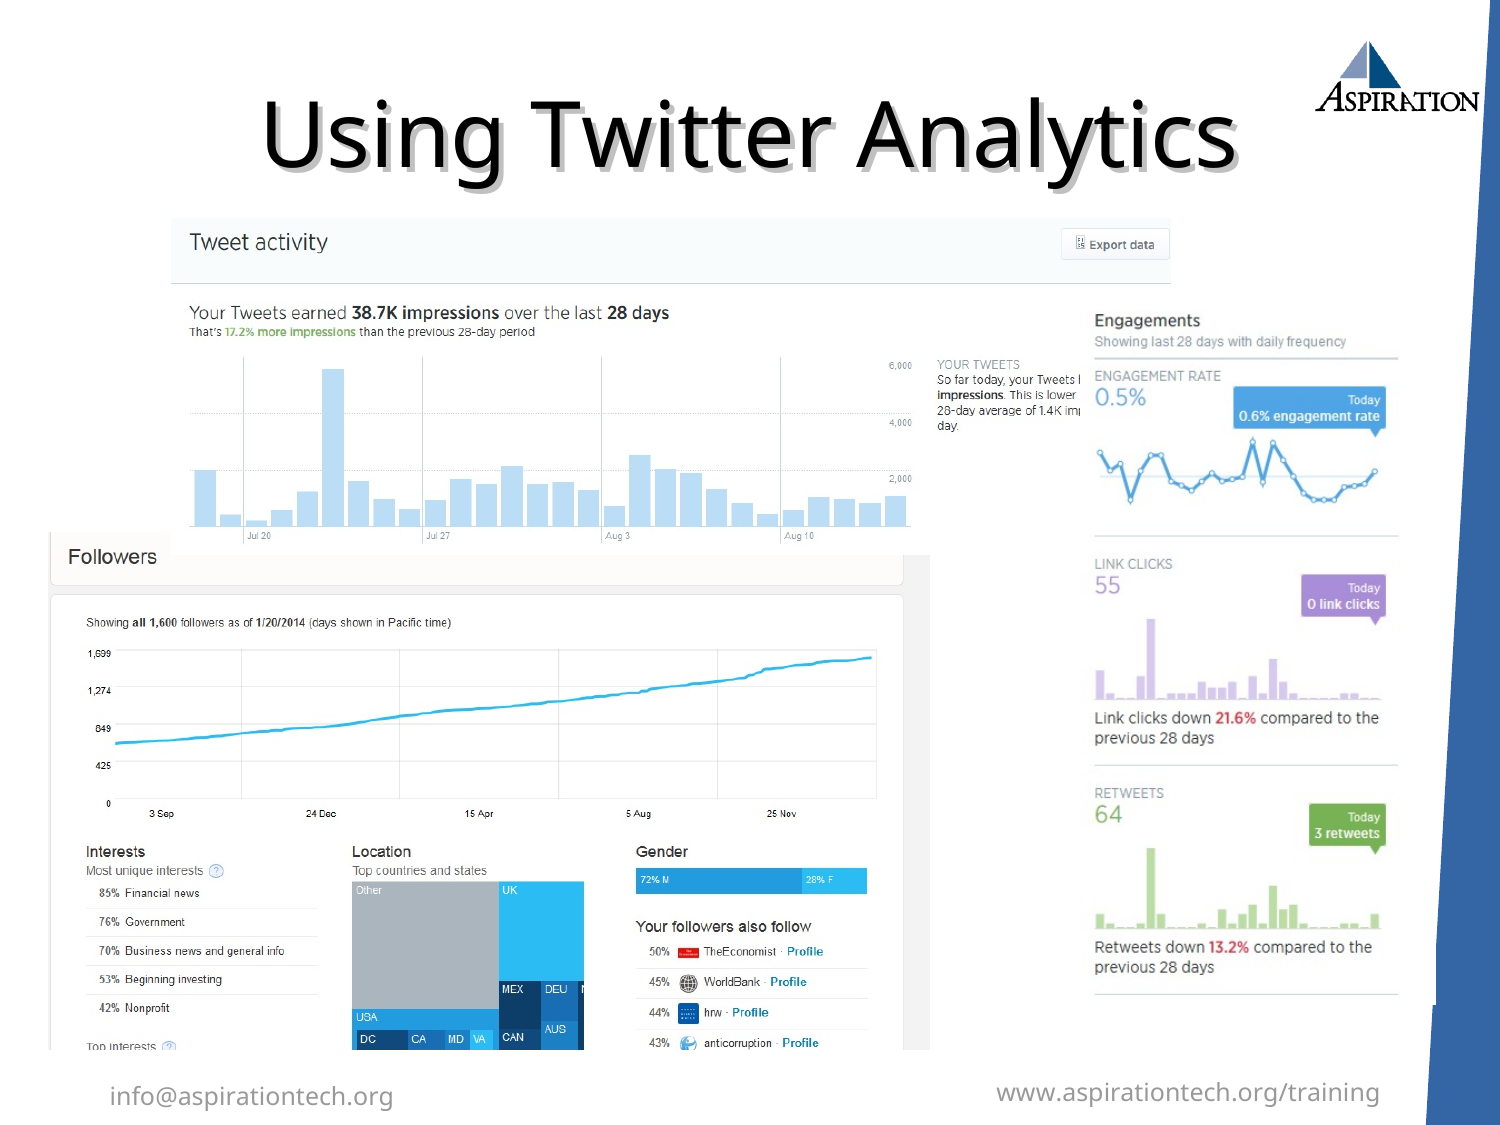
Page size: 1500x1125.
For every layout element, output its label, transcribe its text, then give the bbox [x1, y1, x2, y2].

picture [1450, 41, 1480, 120]
picture [48, 218, 1436, 1051]
title Using Twitter Analytics [49, 37, 1450, 225]
